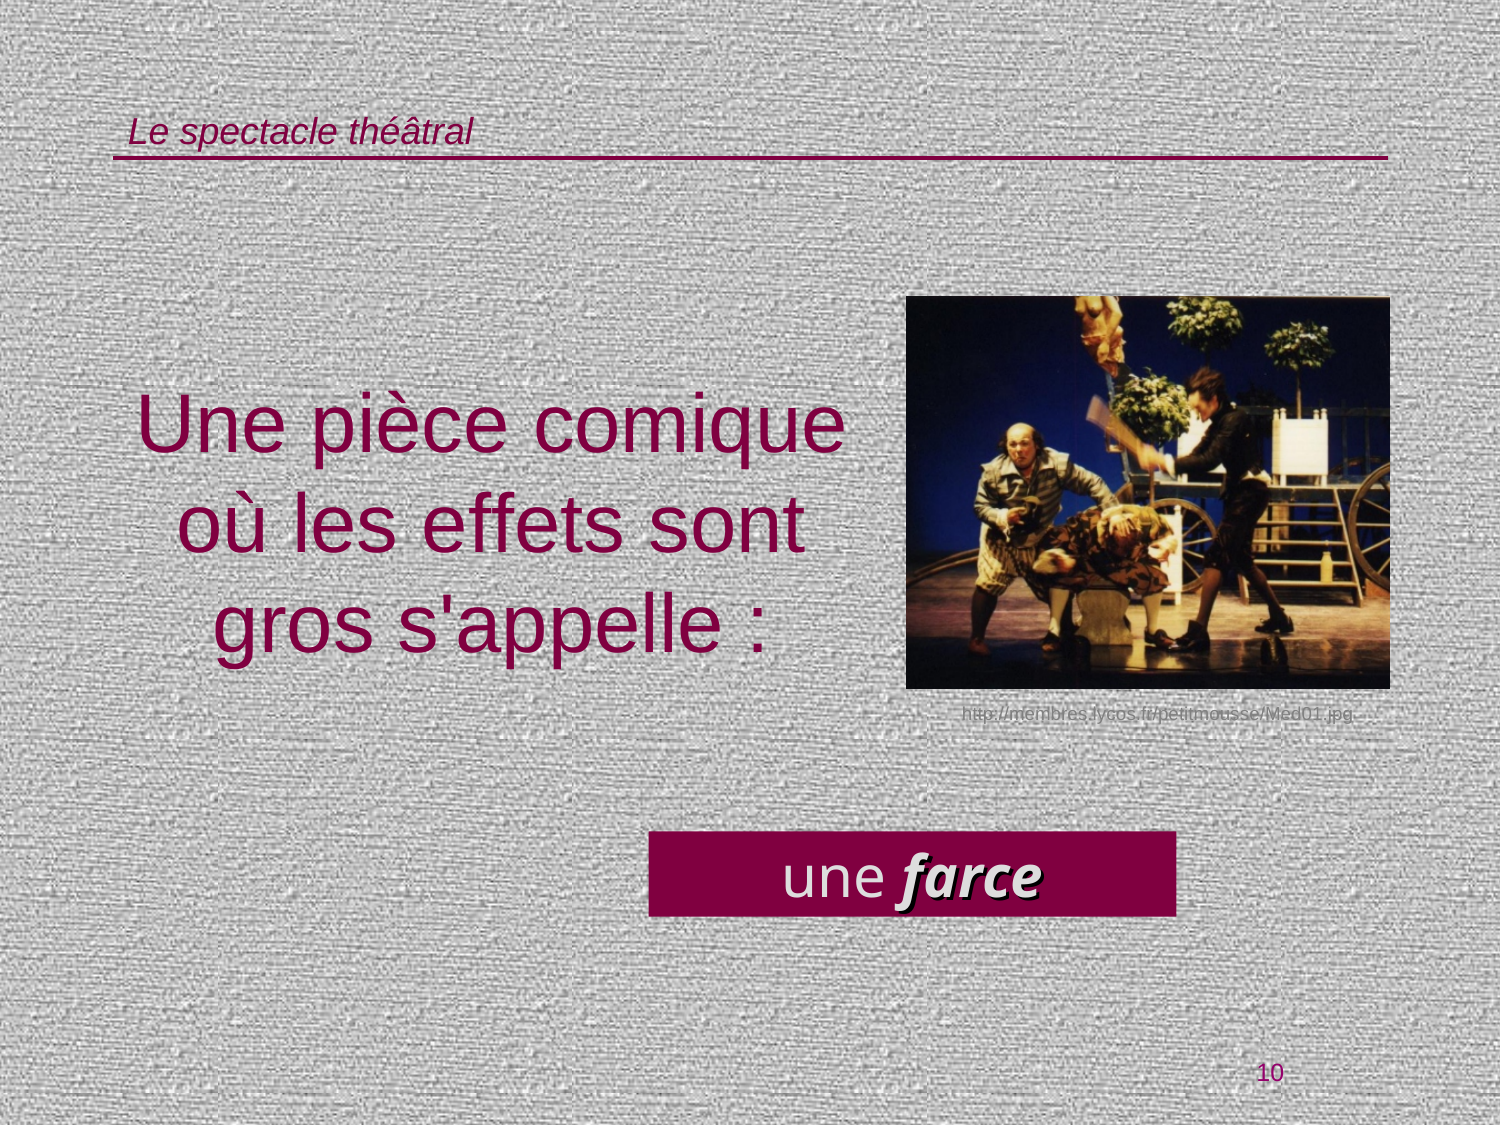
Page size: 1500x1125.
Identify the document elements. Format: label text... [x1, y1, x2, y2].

picture [0, 0, 1500, 1125]
text_box une farce [648, 831, 1177, 917]
text_box Une pièce comique où les effets sont gros s'appelle : [119, 361, 865, 678]
text_box http://membres.lycos.fr/petitmousse/Med01.jpg [947, 694, 1392, 732]
